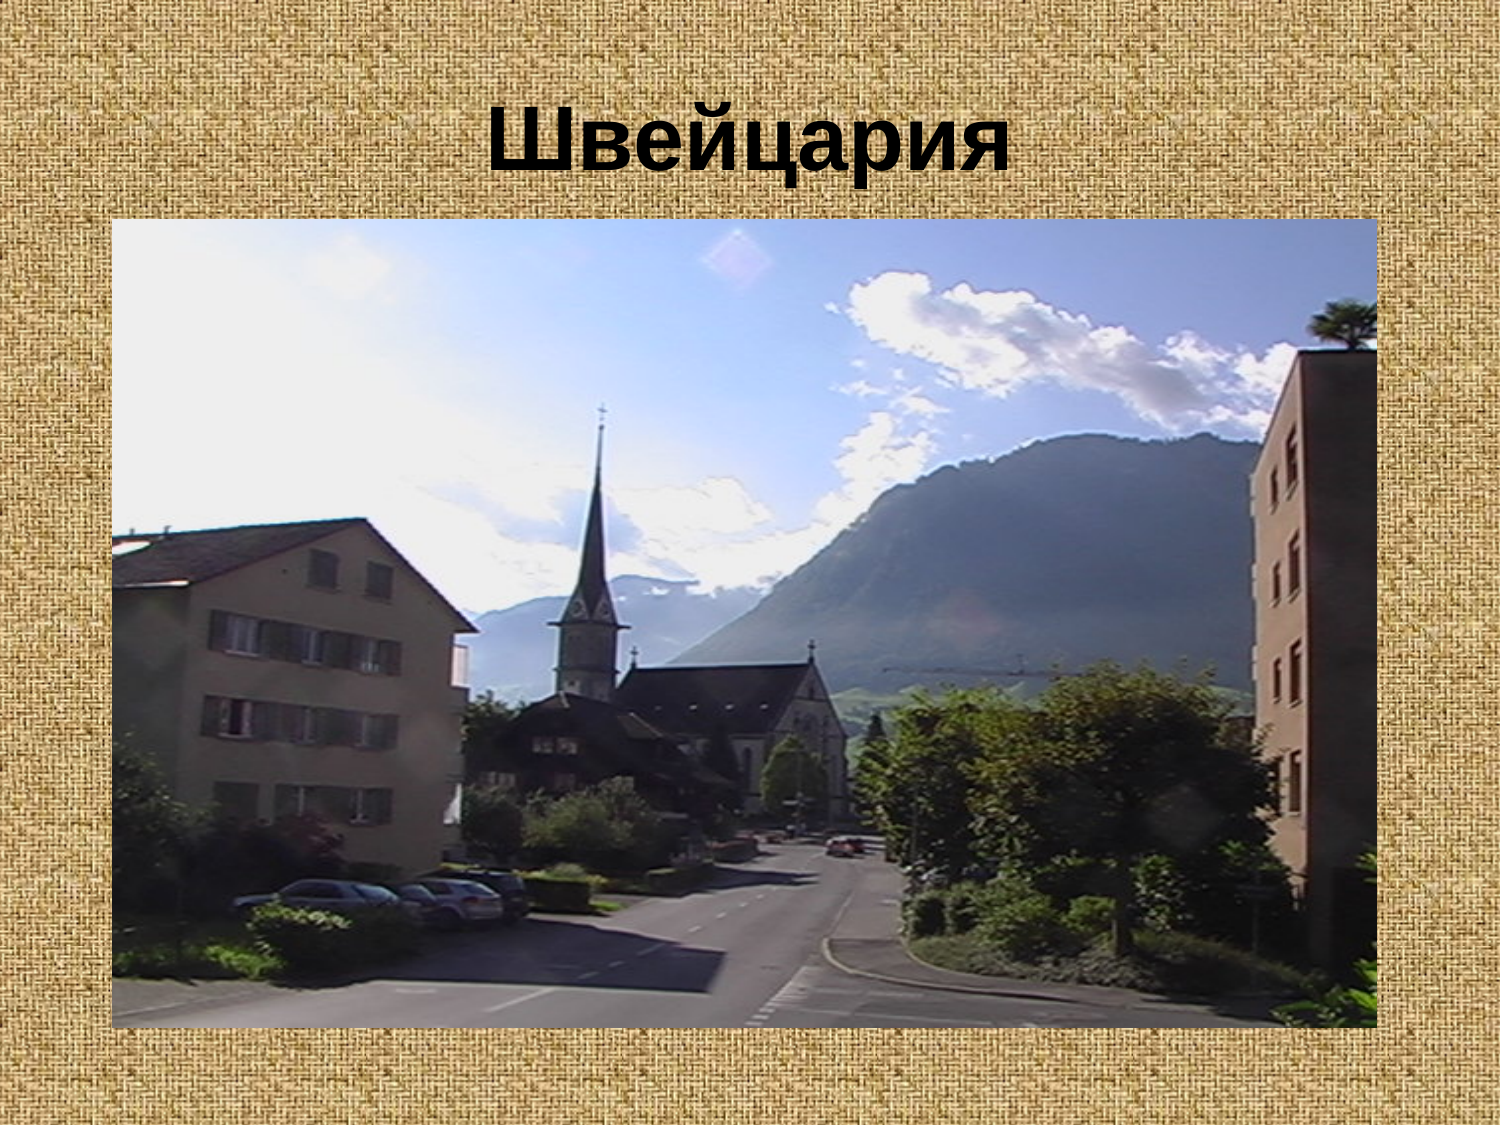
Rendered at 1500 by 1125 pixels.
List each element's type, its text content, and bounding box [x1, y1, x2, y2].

title Швейцария [75, 45, 1426, 233]
picture [0, 0, 1500, 1125]
text_box [112, 220, 1377, 1028]
